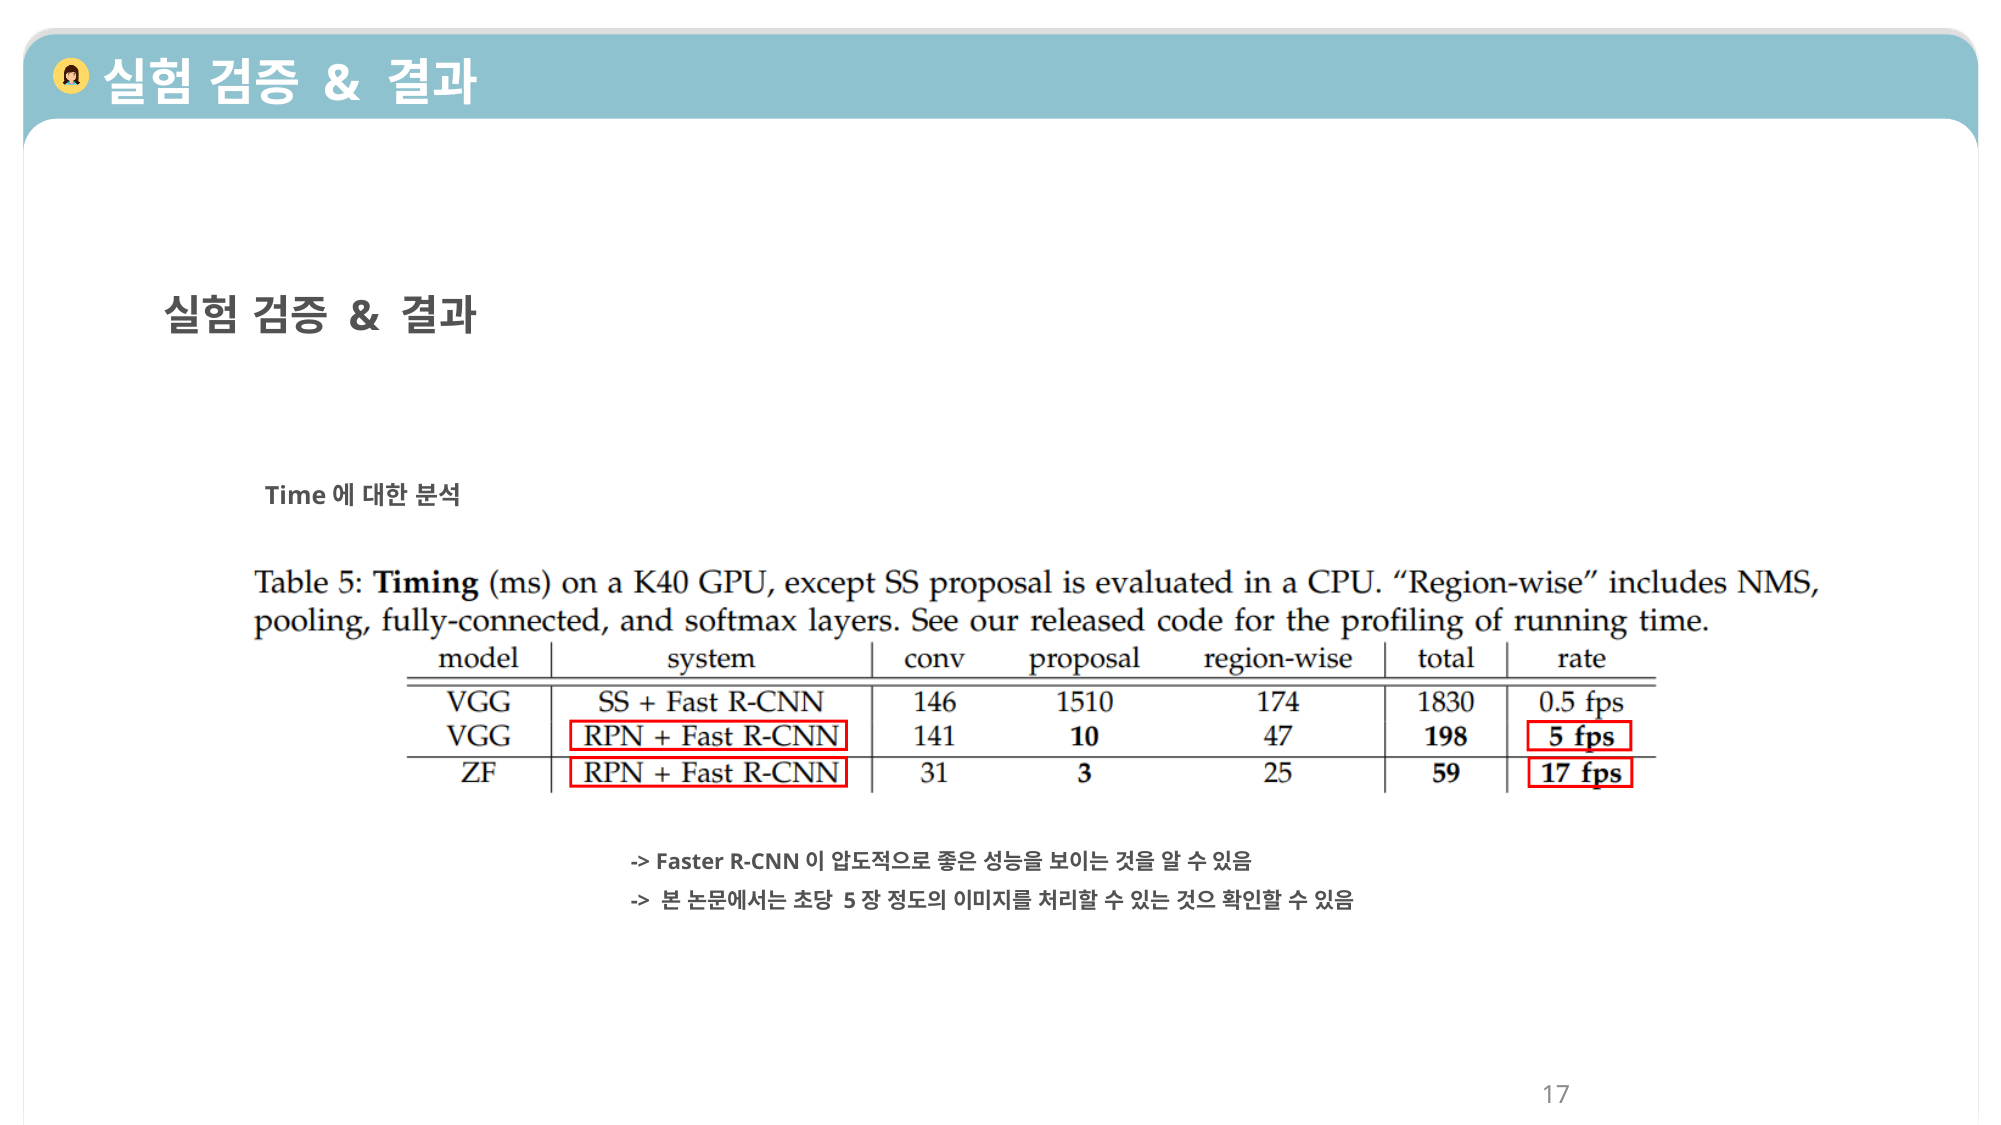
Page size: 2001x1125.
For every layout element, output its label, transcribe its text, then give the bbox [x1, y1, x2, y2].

text_box [23, 34, 1979, 1125]
picture [249, 556, 1825, 798]
picture [61, 65, 81, 85]
text_box Time에 대한 분석 [249, 472, 1115, 518]
text_box -> Faster R-CNN이 압도적으로 좋은 성능을 보이는 것을 알 수 있음 -> 본 논문에서는 초당 5장 정도의 이미지를 처리할 수 있는 것으 확인할 수 있음 [615, 826, 1564, 920]
text_box 실험 검증 & 결과 [148, 231, 1864, 406]
text_box 실험 검증 & 결과 [87, 42, 1090, 119]
